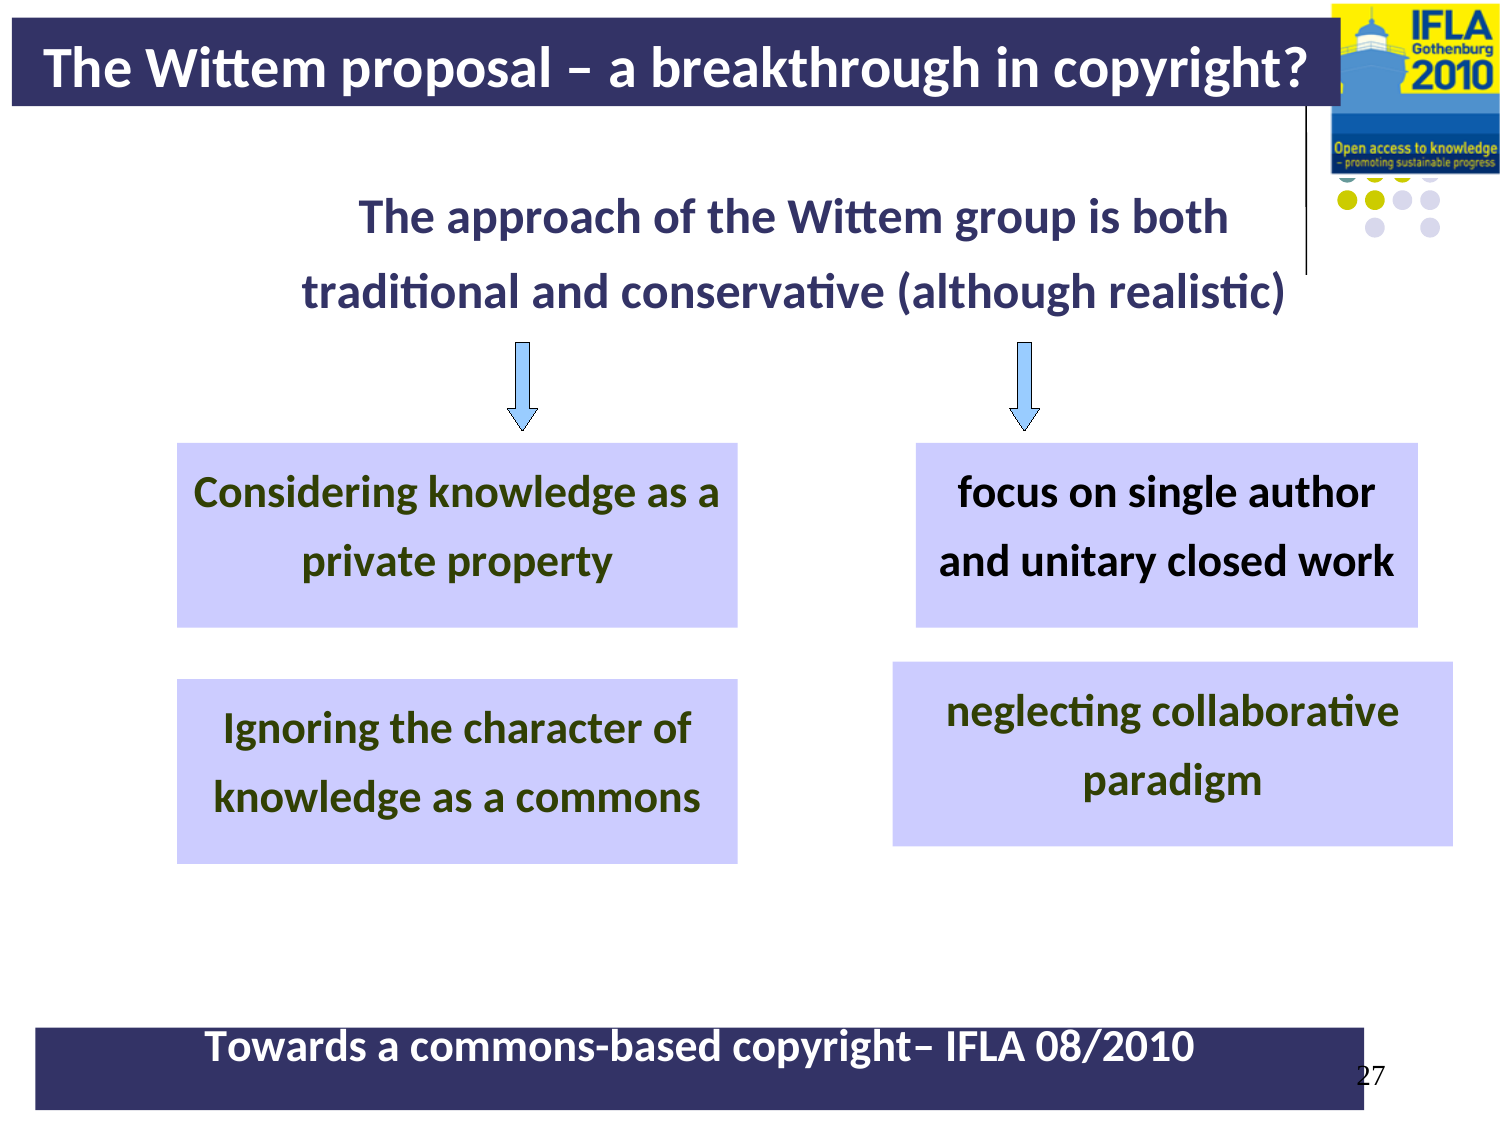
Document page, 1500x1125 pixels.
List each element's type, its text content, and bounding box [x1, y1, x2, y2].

text_box [1009, 342, 1040, 431]
text_box [1356, 1026, 1459, 1105]
text_box Ignoring the character of knowledge as a commons [177, 679, 738, 864]
text_box focus on single author and unitary closed work [915, 442, 1418, 628]
text_box neglecting collaborative paradigm [892, 661, 1453, 847]
text_box [507, 342, 538, 431]
text_box Considering knowledge as a private property [177, 442, 738, 628]
text_box The approach of the Wittem group is both traditional and conservative (although realistic) [88, 164, 1500, 332]
title The Wittem proposal – a breakthrough in copyright? [11, 17, 1341, 107]
